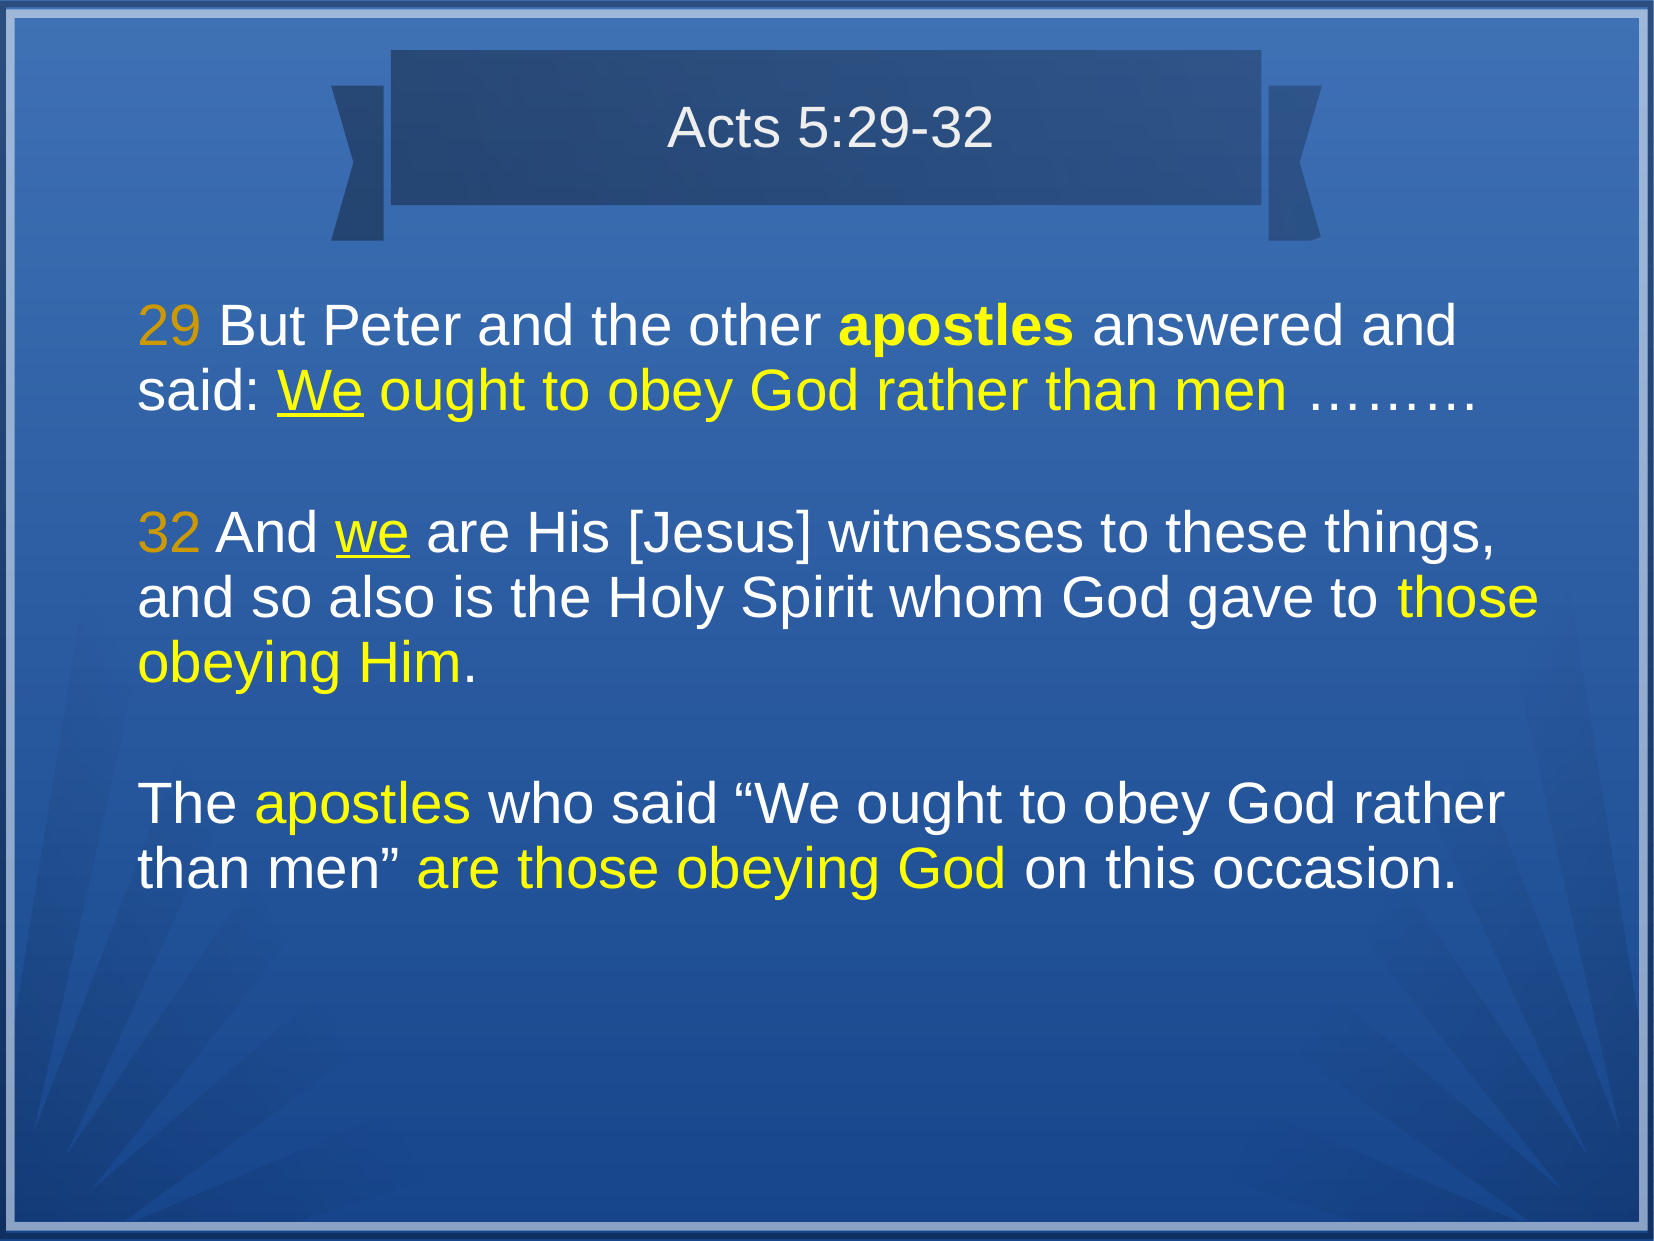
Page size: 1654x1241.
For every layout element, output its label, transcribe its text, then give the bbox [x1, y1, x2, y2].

text_box Acts 5:29-32 [576, 73, 1087, 182]
text_box 29 But Peter and the other apostles answered and said: We ought to obey God rather than men ……… 32 And we are His [Jesus] witnesses to these things, and so also is the Holy Spirit whom God gave to those obeying Him. The apostles who said “We ought to obey God rather than men” are those obeying God on this occasion. [122, 285, 1560, 1241]
